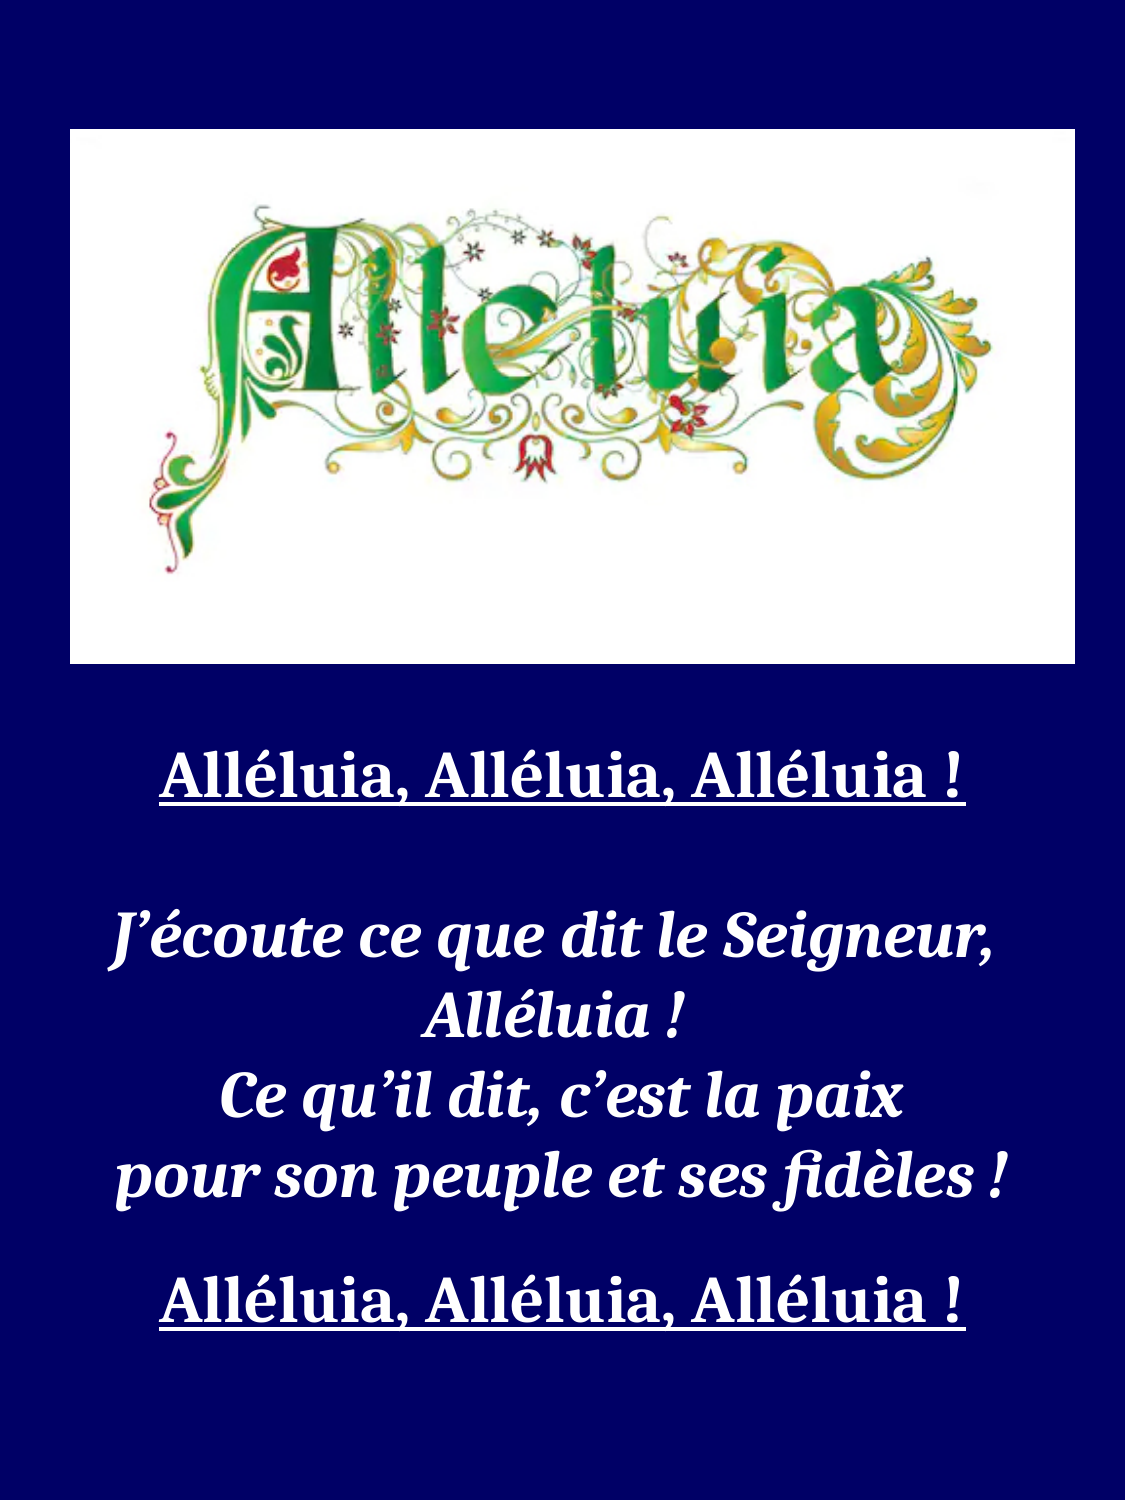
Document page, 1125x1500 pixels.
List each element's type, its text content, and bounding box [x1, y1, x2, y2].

picture [70, 129, 1075, 664]
text_box Alléluia, Alléluia, Alléluia ! J’écoute ce que dit le Seigneur, Alléluia ! Ce qu’il dit, c’est la paix pour son peuple et ses fidèles ! Alléluia, Alléluia, Alléluia ! [0, 238, 1125, 1494]
